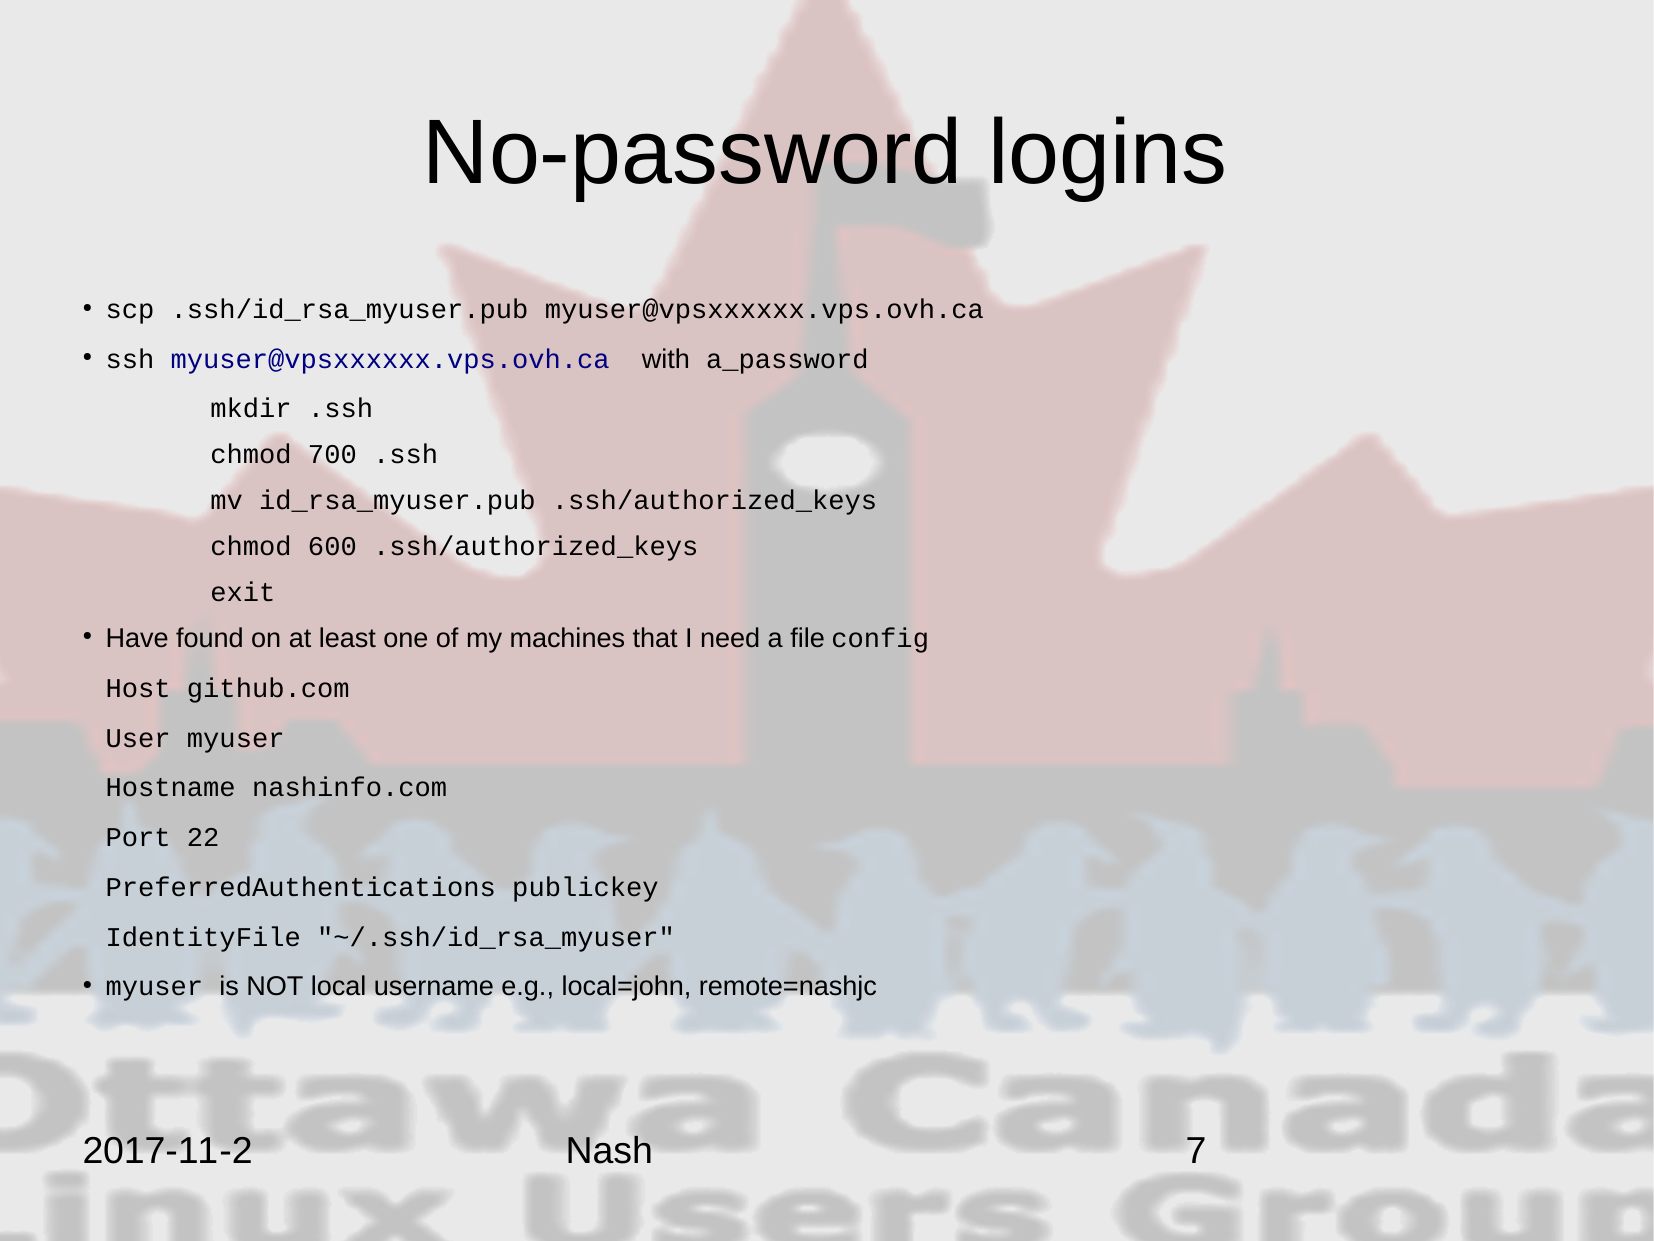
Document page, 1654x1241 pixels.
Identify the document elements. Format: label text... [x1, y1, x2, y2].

title No-password logins [82, 49, 1570, 256]
picture [0, 0, 1654, 1241]
list scp .ssh/id_rsa_myuser.pub myuser@vpsxxxxxx.vps.ovh.ca ssh myuser@vpsxxxxxx.vps.ovh.ca with a_password mkdir .ssh chmod 700 .ssh mv id_rsa_myuser.pub .ssh/authorized_keys chmod 600 .ssh/authorized_keys exit Have found on at least one of my machines that I need a file config Host github.com User myuser Hostname nashinfo.com Port 22 PreferredAuthentications publickey IdentityFile "~/.ssh/id_rsa_myuser" myuser is NOT local username e.g., local=john, remote=nashjc [82, 290, 1570, 1009]
